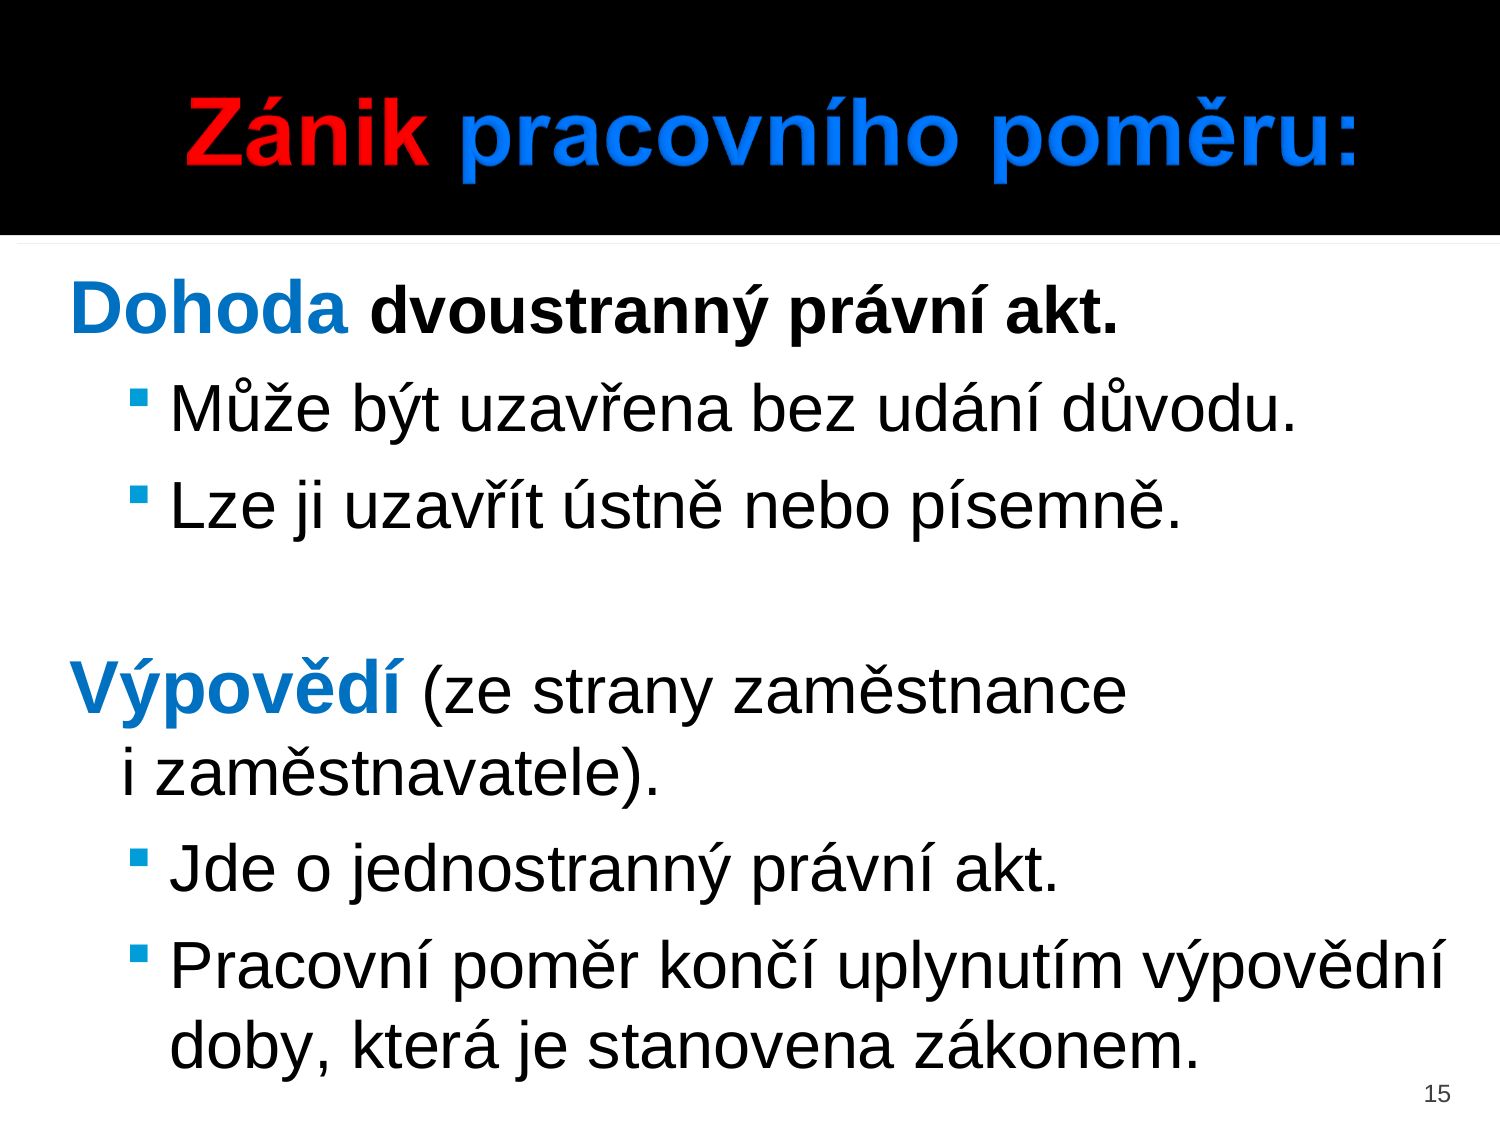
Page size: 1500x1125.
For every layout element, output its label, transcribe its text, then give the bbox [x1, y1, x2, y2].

text_box [128, 43, 1422, 197]
text_box <číslo> [1345, 1062, 1467, 1108]
list Dohoda dvoustranný právní akt. Může být uzavřena bez udání důvodu. Lze ji uzavřít ústně nebo písemně. Výpovědí (ze strany zaměstnance i zaměstnavatele). Jde o jednostranný právní akt. Pracovní poměr končí uplynutím výpovědní doby, která je stanovena zákonem. [41, 243, 1471, 1095]
